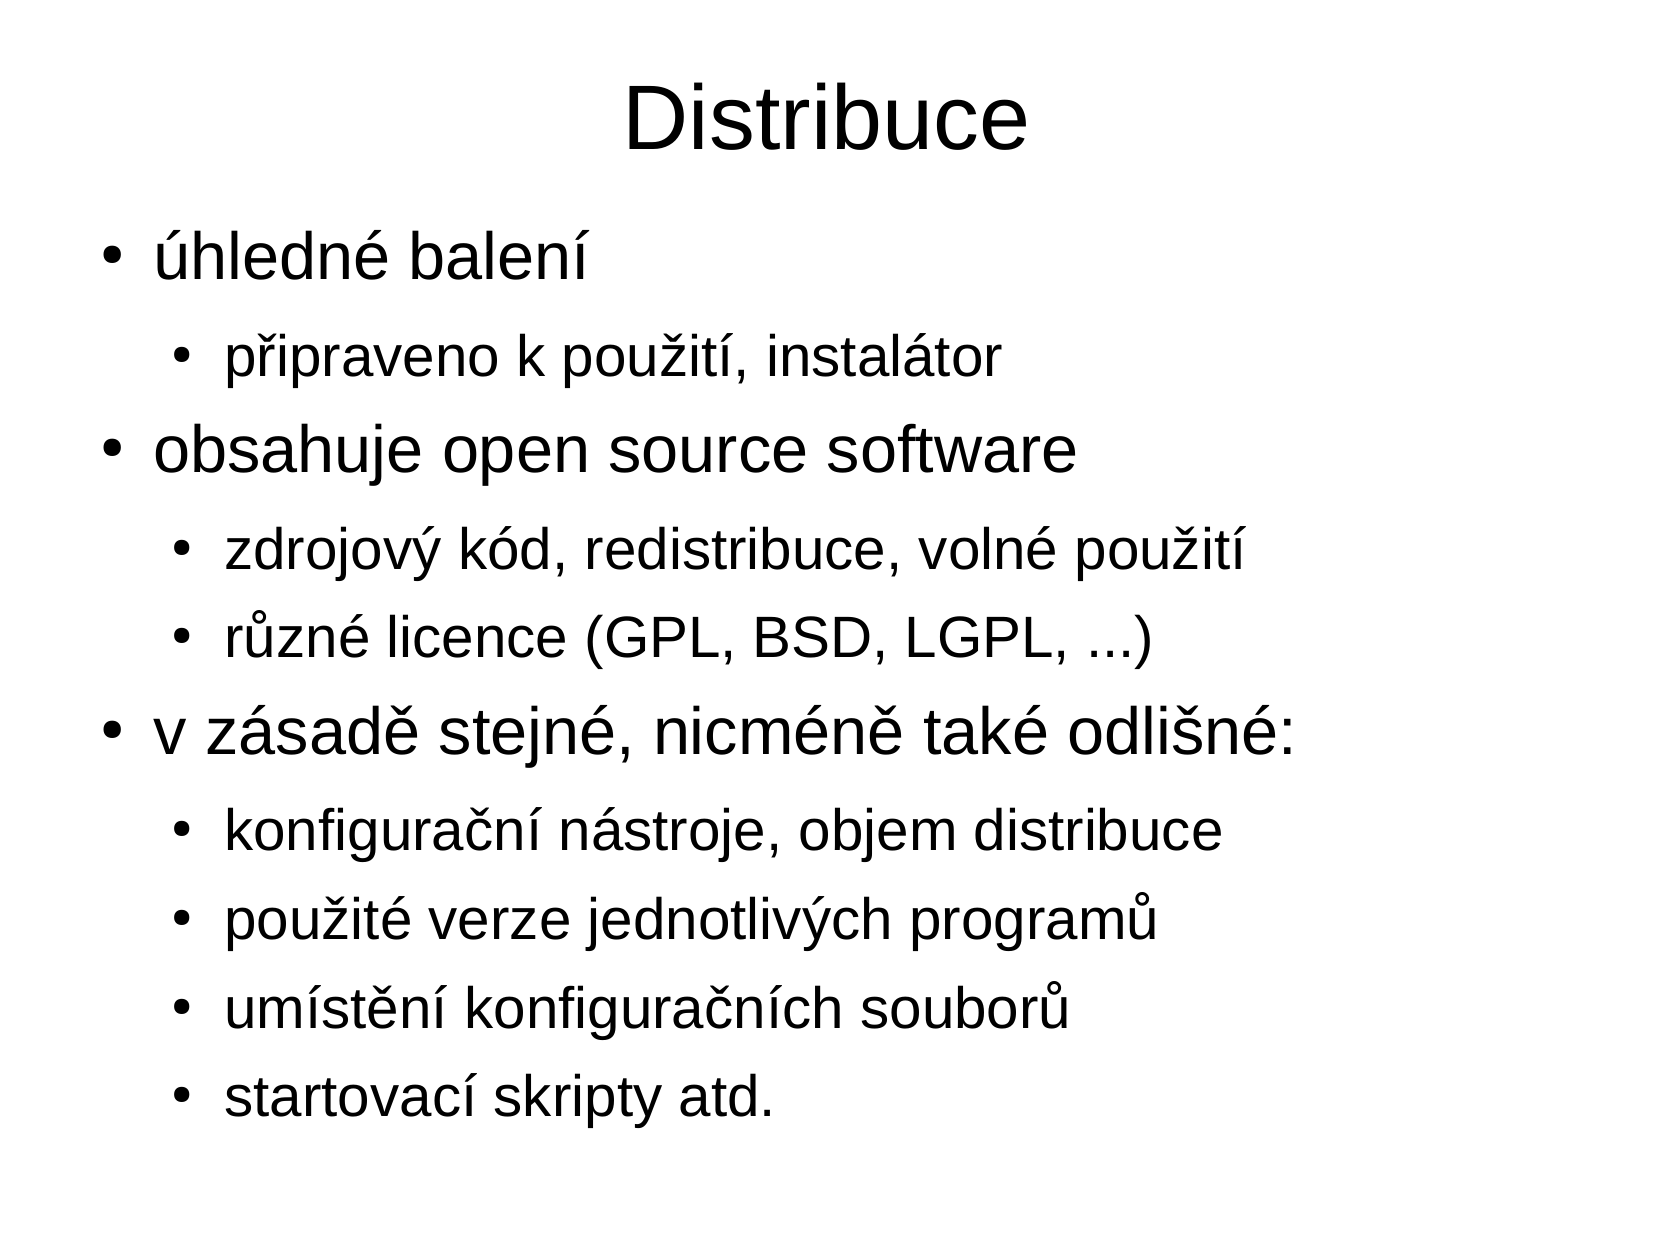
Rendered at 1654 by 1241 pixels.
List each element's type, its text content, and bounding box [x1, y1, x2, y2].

title Distribuce [82, 21, 1571, 214]
list úhledné balení připraveno k použití, instalátor obsahuje open source software zdrojový kód, redistribuce, volné použití různé licence (GPL, BSD, LGPL, ...) v zásadě stejné, nicméně také odlišné: konfigurační nástroje, objem distribuce použité verze jednotlivých programů umístění konfiguračních souborů startovací skripty atd. [82, 219, 1571, 1130]
